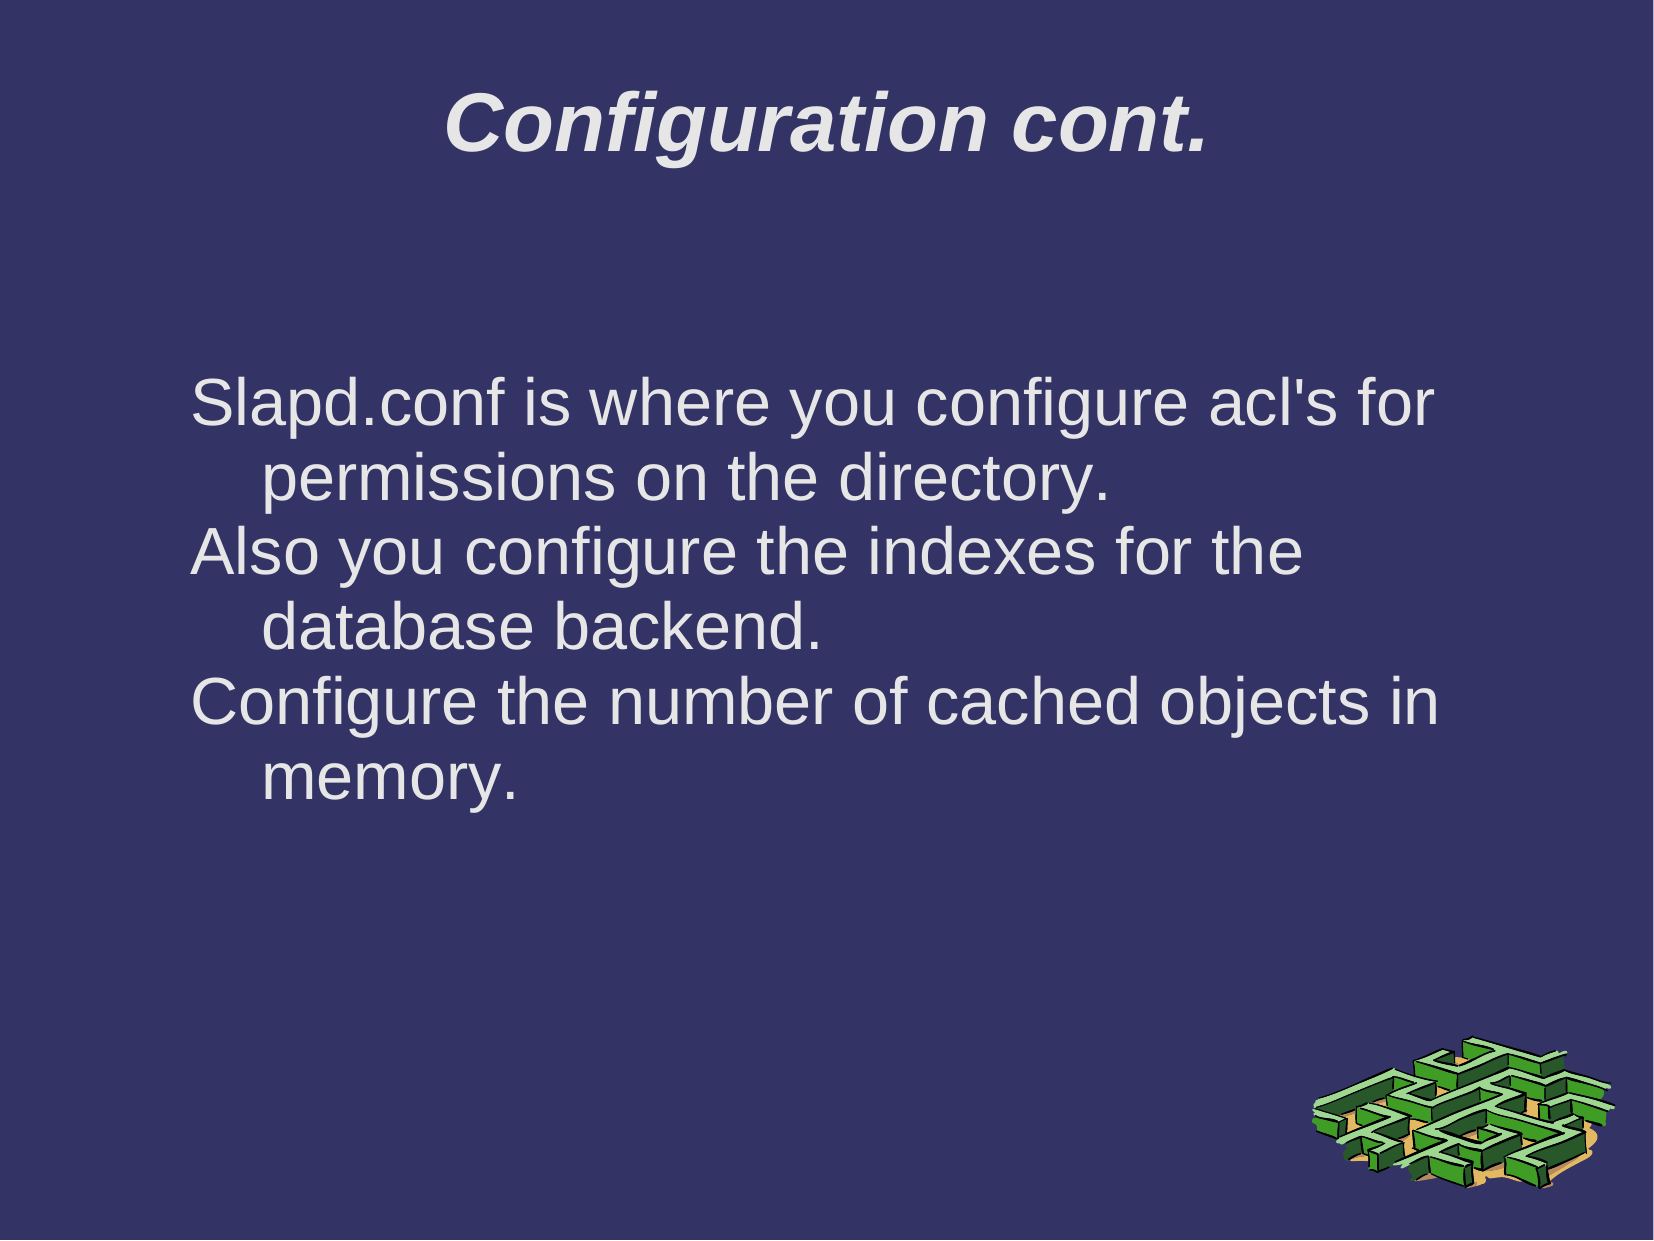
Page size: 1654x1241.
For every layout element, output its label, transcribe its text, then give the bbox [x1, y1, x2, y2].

title Configuration cont. [121, 19, 1534, 227]
list Slapd.conf is where you configure acl's for permissions on the directory. Also you configure the indexes for the database backend. Configure the number of cached objects in memory. [178, 364, 1570, 1147]
